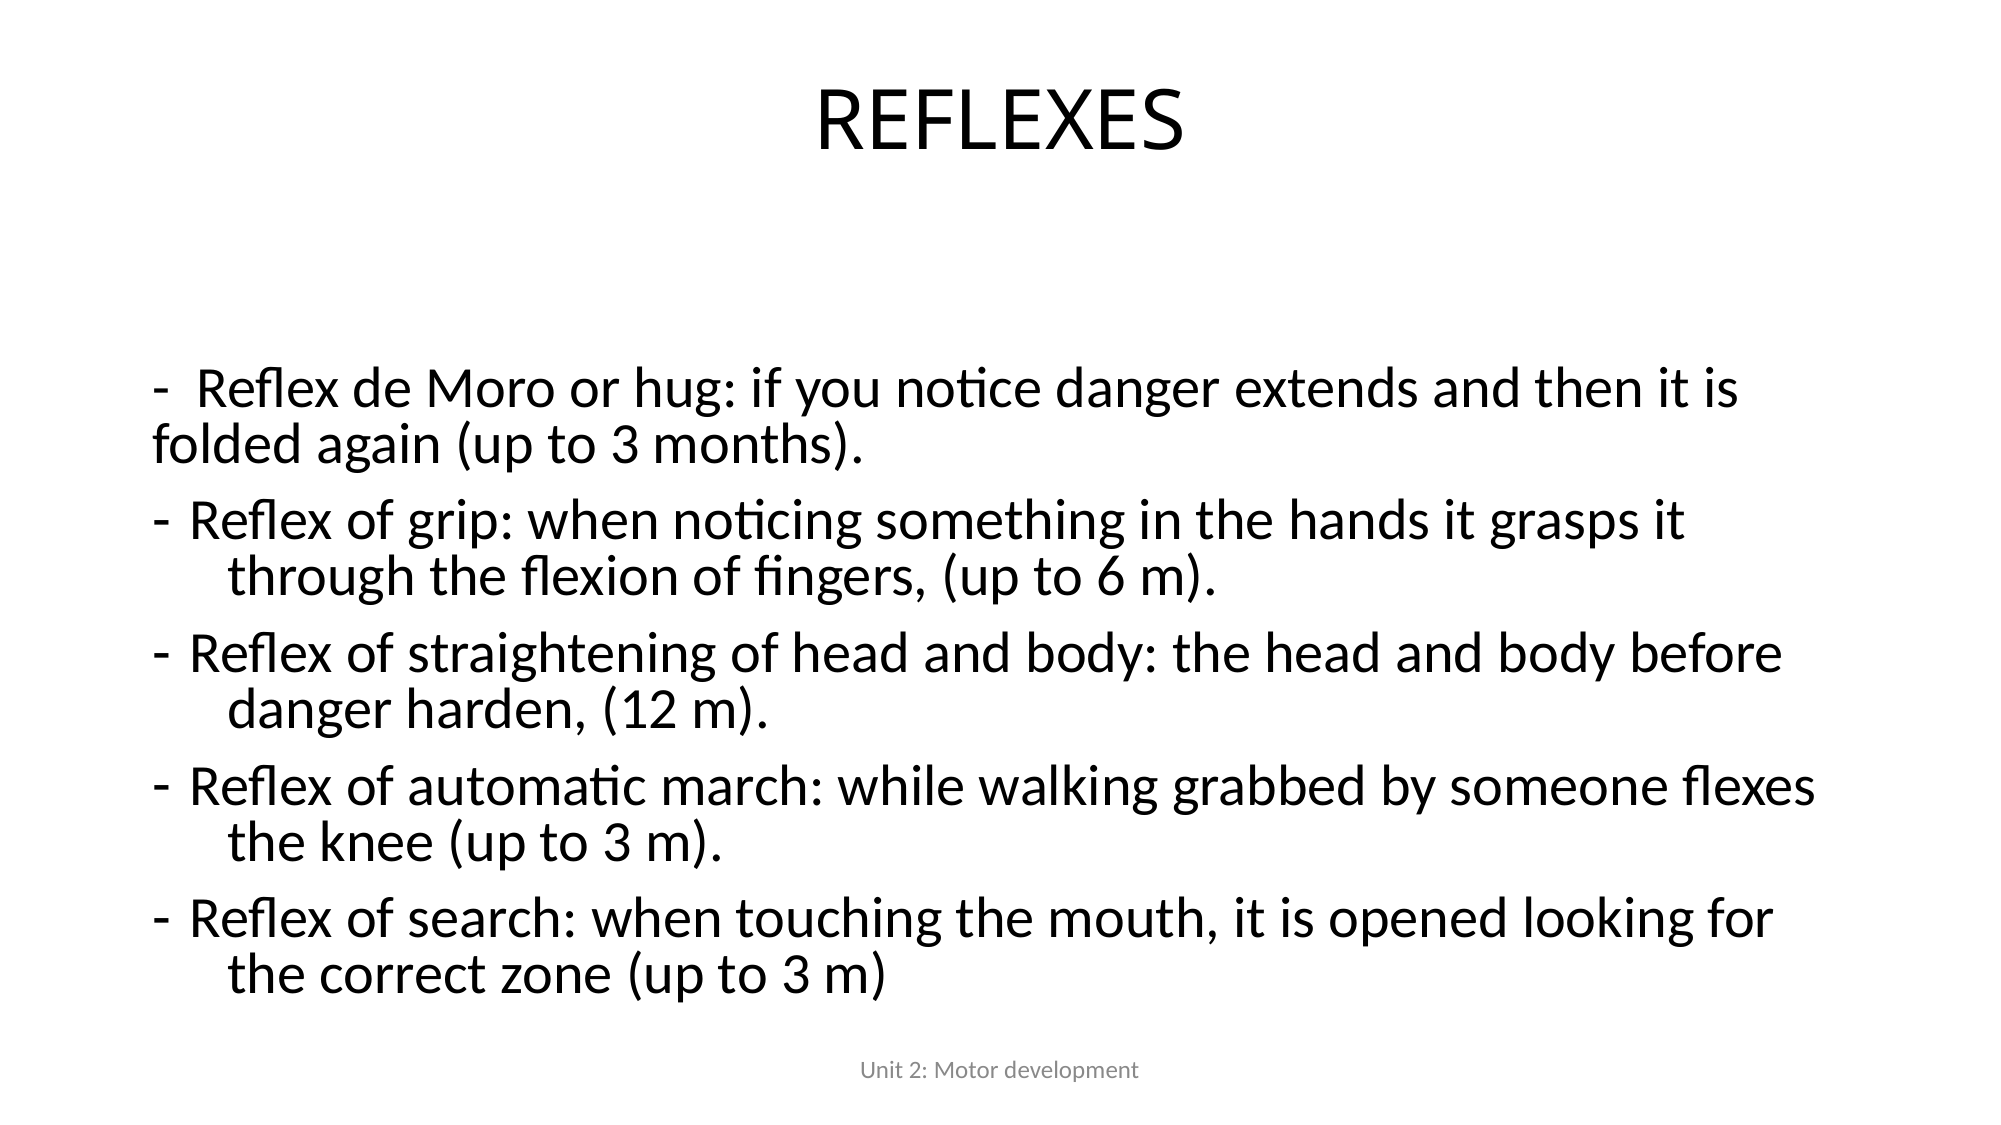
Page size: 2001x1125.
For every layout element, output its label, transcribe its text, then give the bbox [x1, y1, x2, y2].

list - Reflex de Moro or hug: if you notice danger extends and then it is folded again (up to 3 months). Reflex of grip: when noticing something in the hands it grasps it through the flexion of fingers, (up to 6 m). Reflex of straightening of head and body: the head and body before danger harden, (12 m). Reflex of automatic march: while walking grabbed by someone flexes the knee (up to 3 m). Reflex of search: when touching the mouth, it is opened looking for the correct zone (up to 3 m) [137, 299, 1863, 1085]
title REFLEXES [137, 59, 1863, 278]
text_box Unit 2: Motor development [662, 1042, 1338, 1103]
